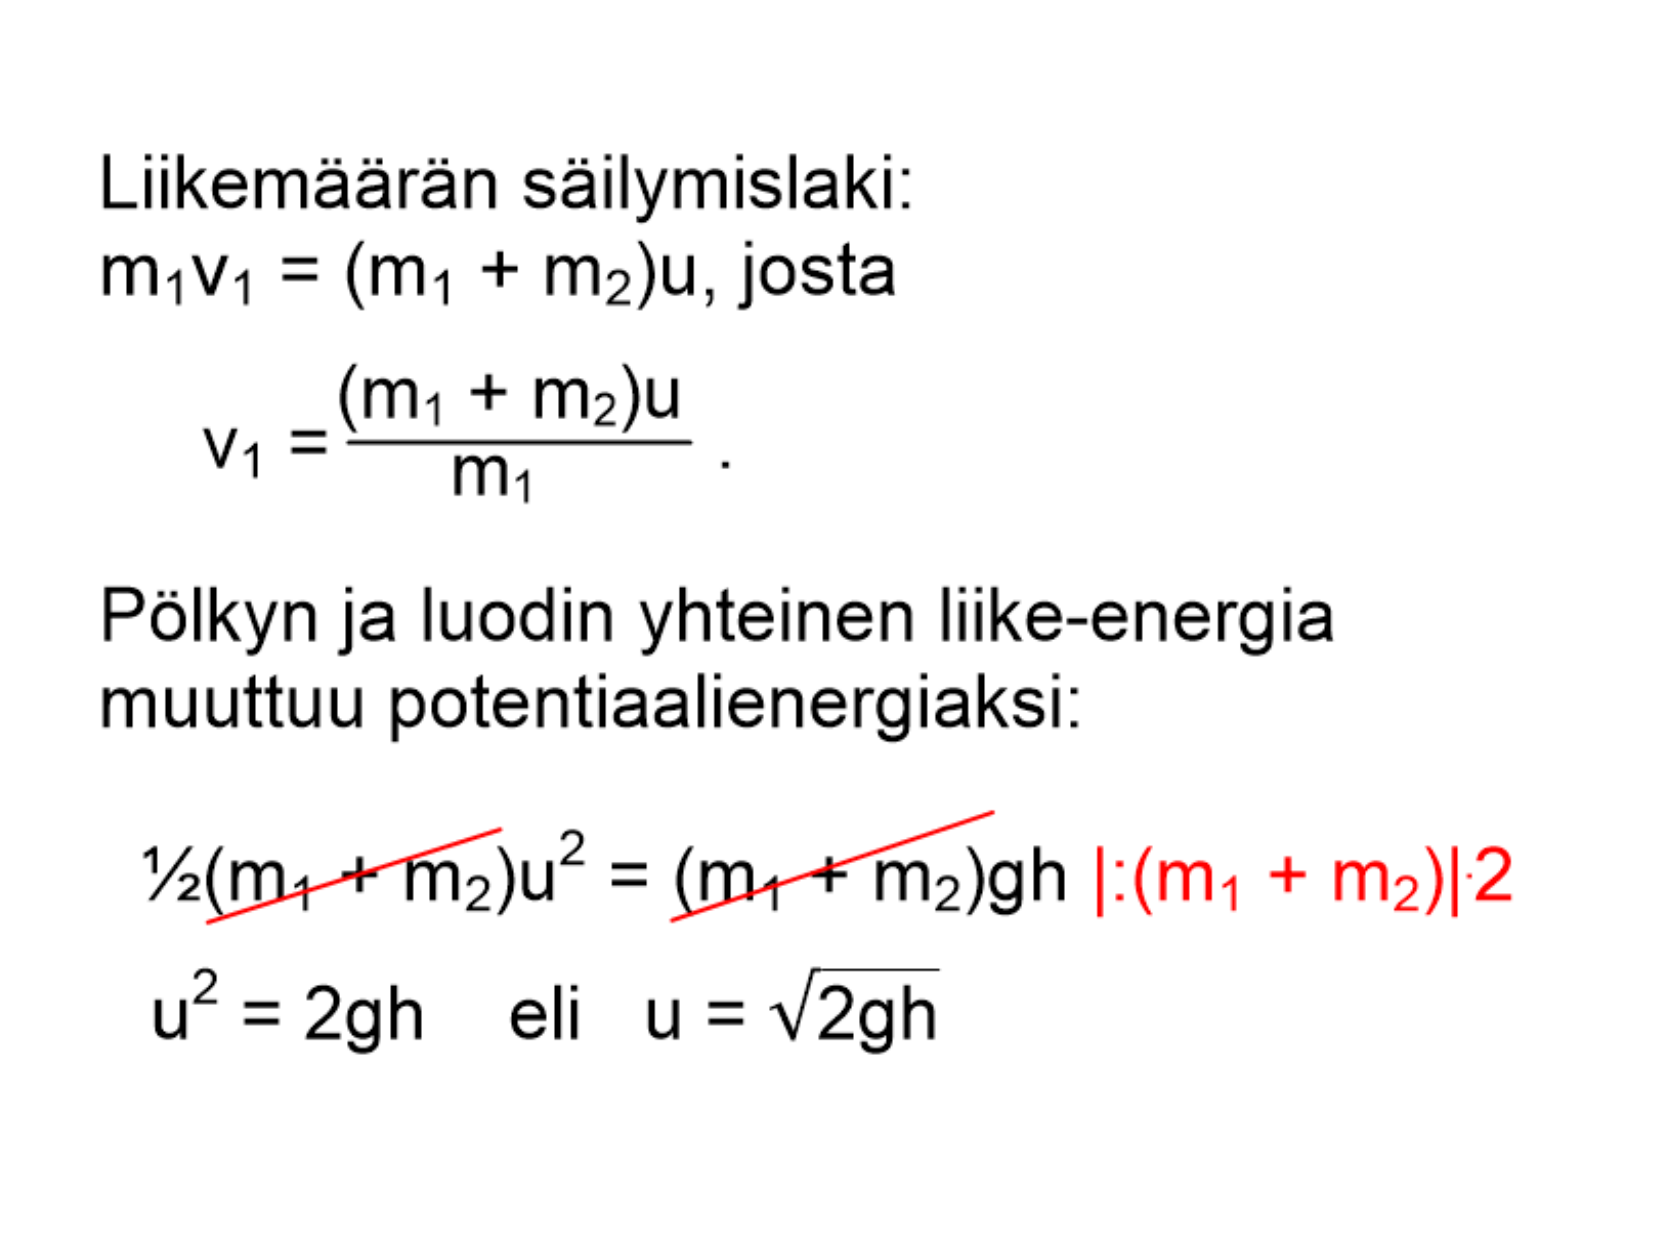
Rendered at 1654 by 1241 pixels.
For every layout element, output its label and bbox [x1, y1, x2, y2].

picture [41, 48, 1613, 1134]
